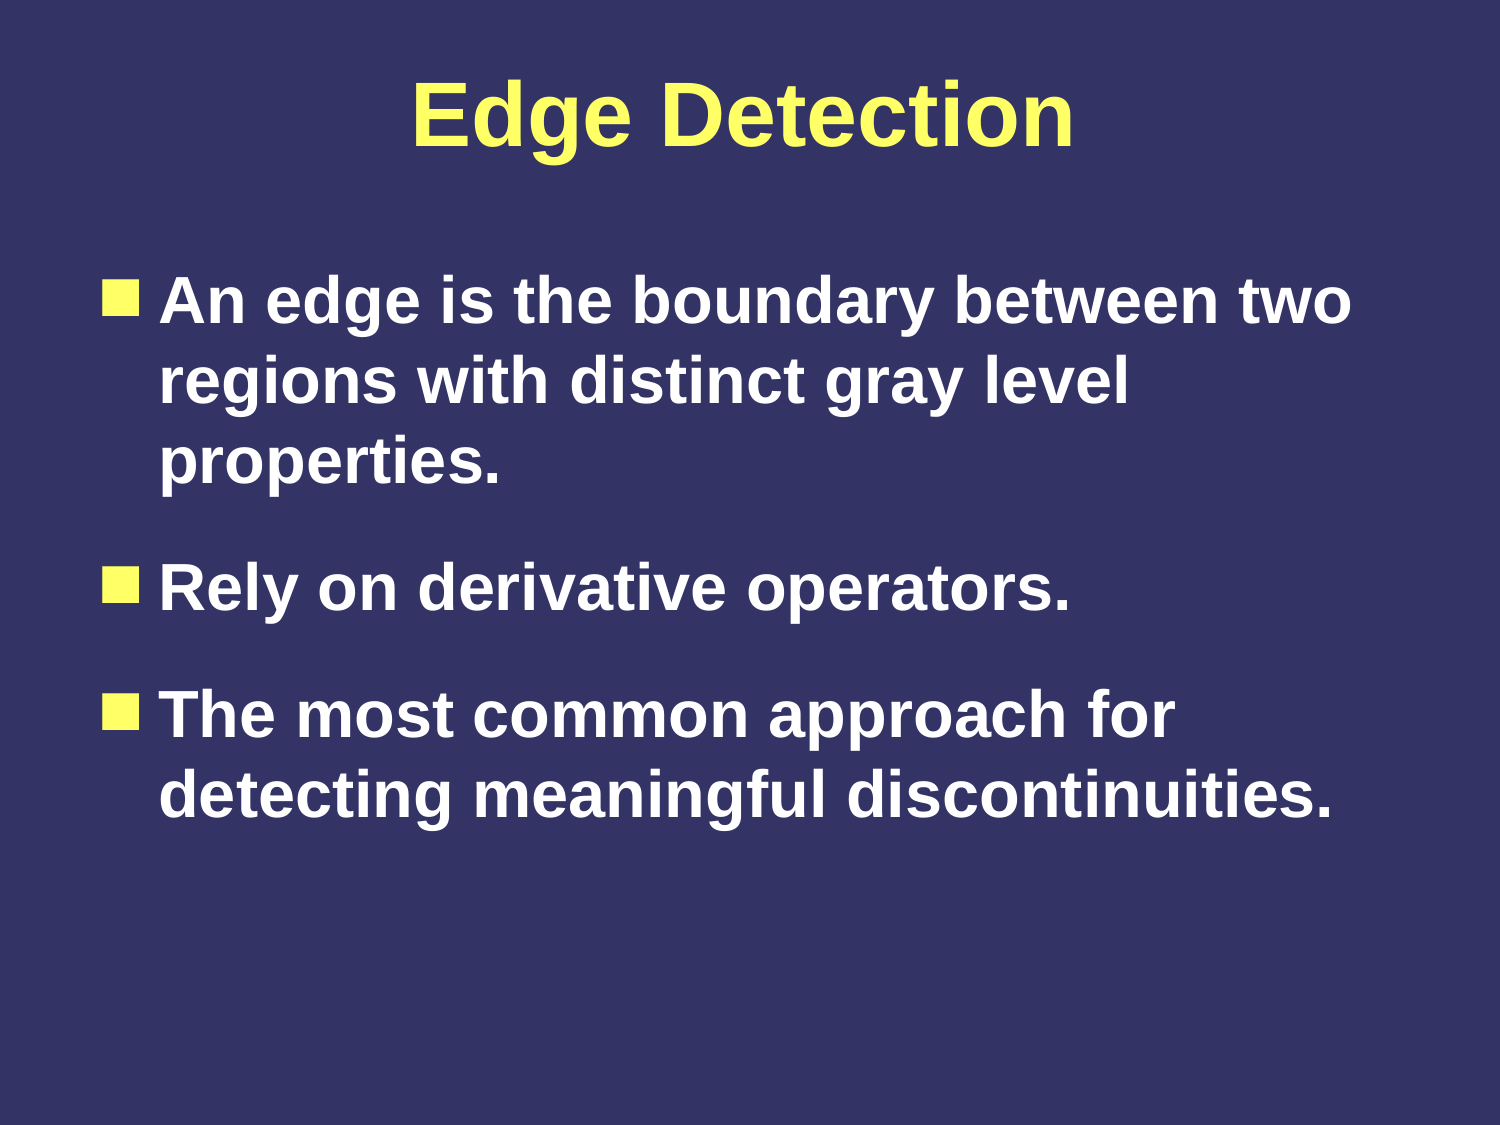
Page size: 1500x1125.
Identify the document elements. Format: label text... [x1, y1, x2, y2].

list An edge is the boundary between two regions with distinct gray level properties. Rely on derivative operators. The most common approach for detecting meaningful discontinuities. [102, 258, 1390, 1005]
title Edge Detection [99, 0, 1388, 226]
